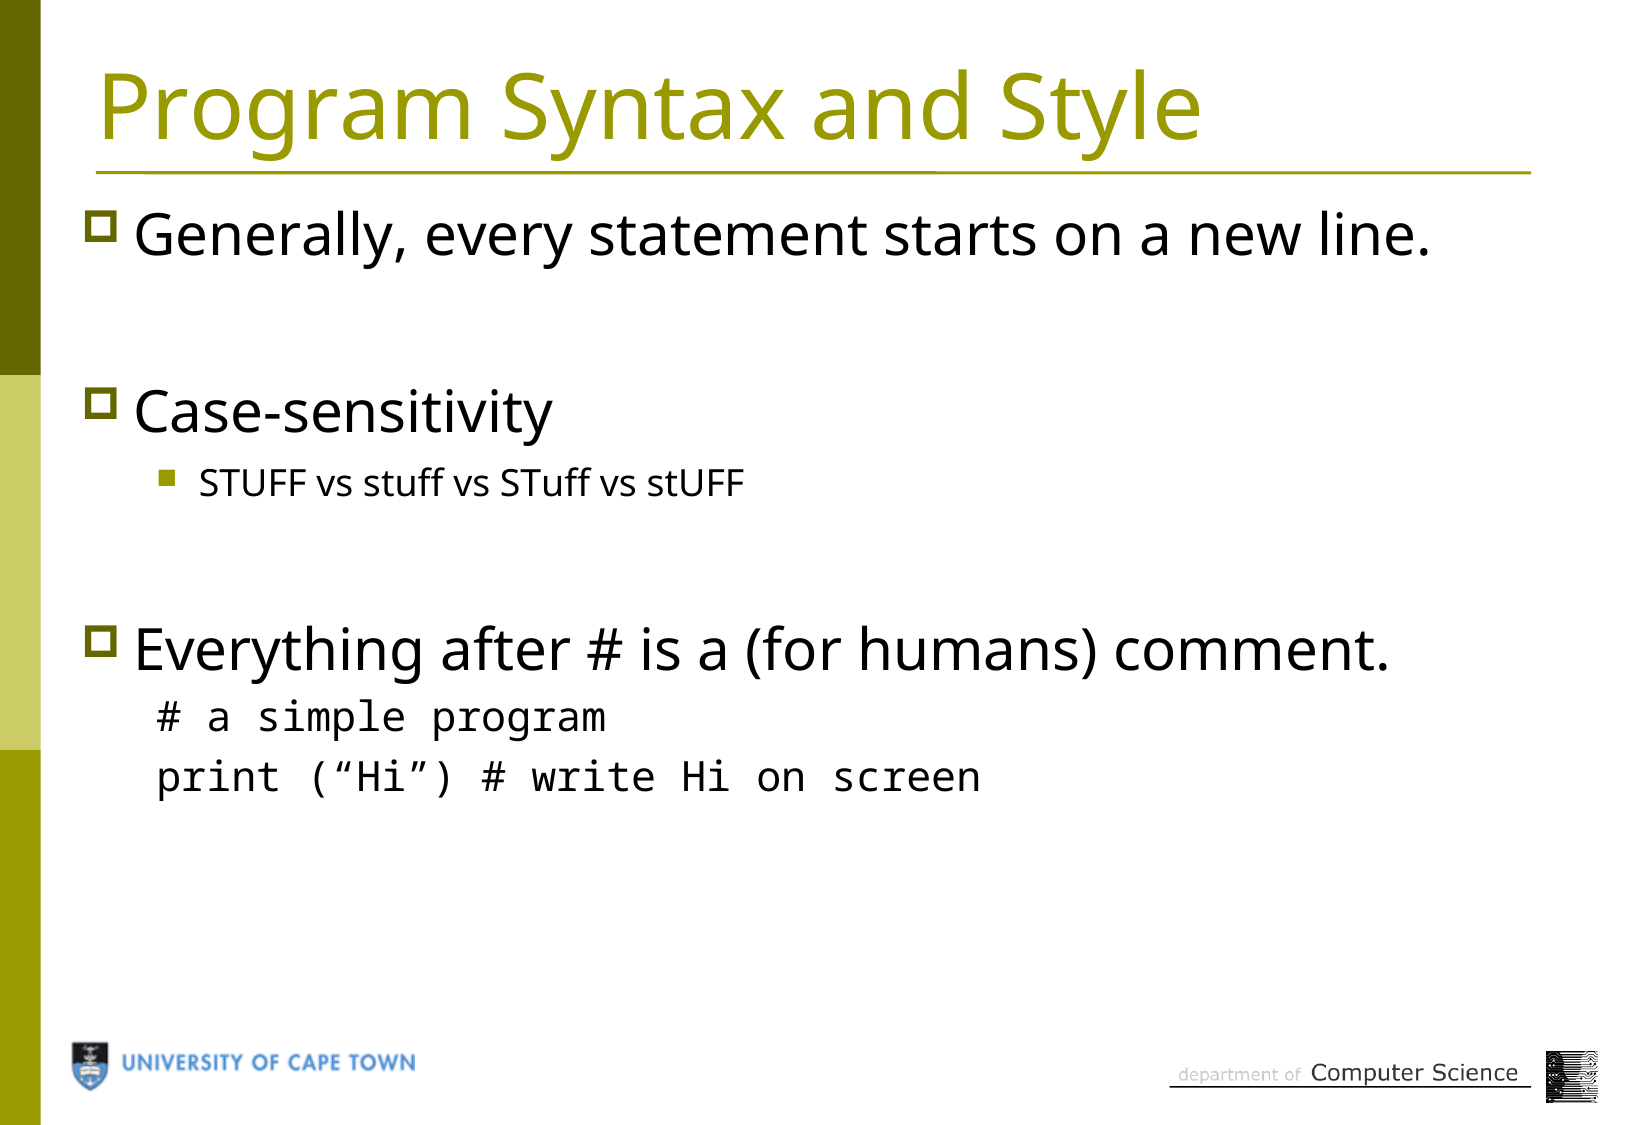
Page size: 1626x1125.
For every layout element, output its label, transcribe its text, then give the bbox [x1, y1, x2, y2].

text_box Generally, every statement starts on a new line. Case-sensitivity STUFF vs stuff vs STuff vs stUFF Everything after # is a (for humans) comment. # a simple program print (“Hi”) # write Hi on screen [81, 196, 1543, 996]
picture [1546, 1051, 1598, 1103]
title Program Syntax and Style [81, 37, 1543, 180]
picture [61, 1024, 415, 1103]
picture [1169, 1043, 1532, 1091]
